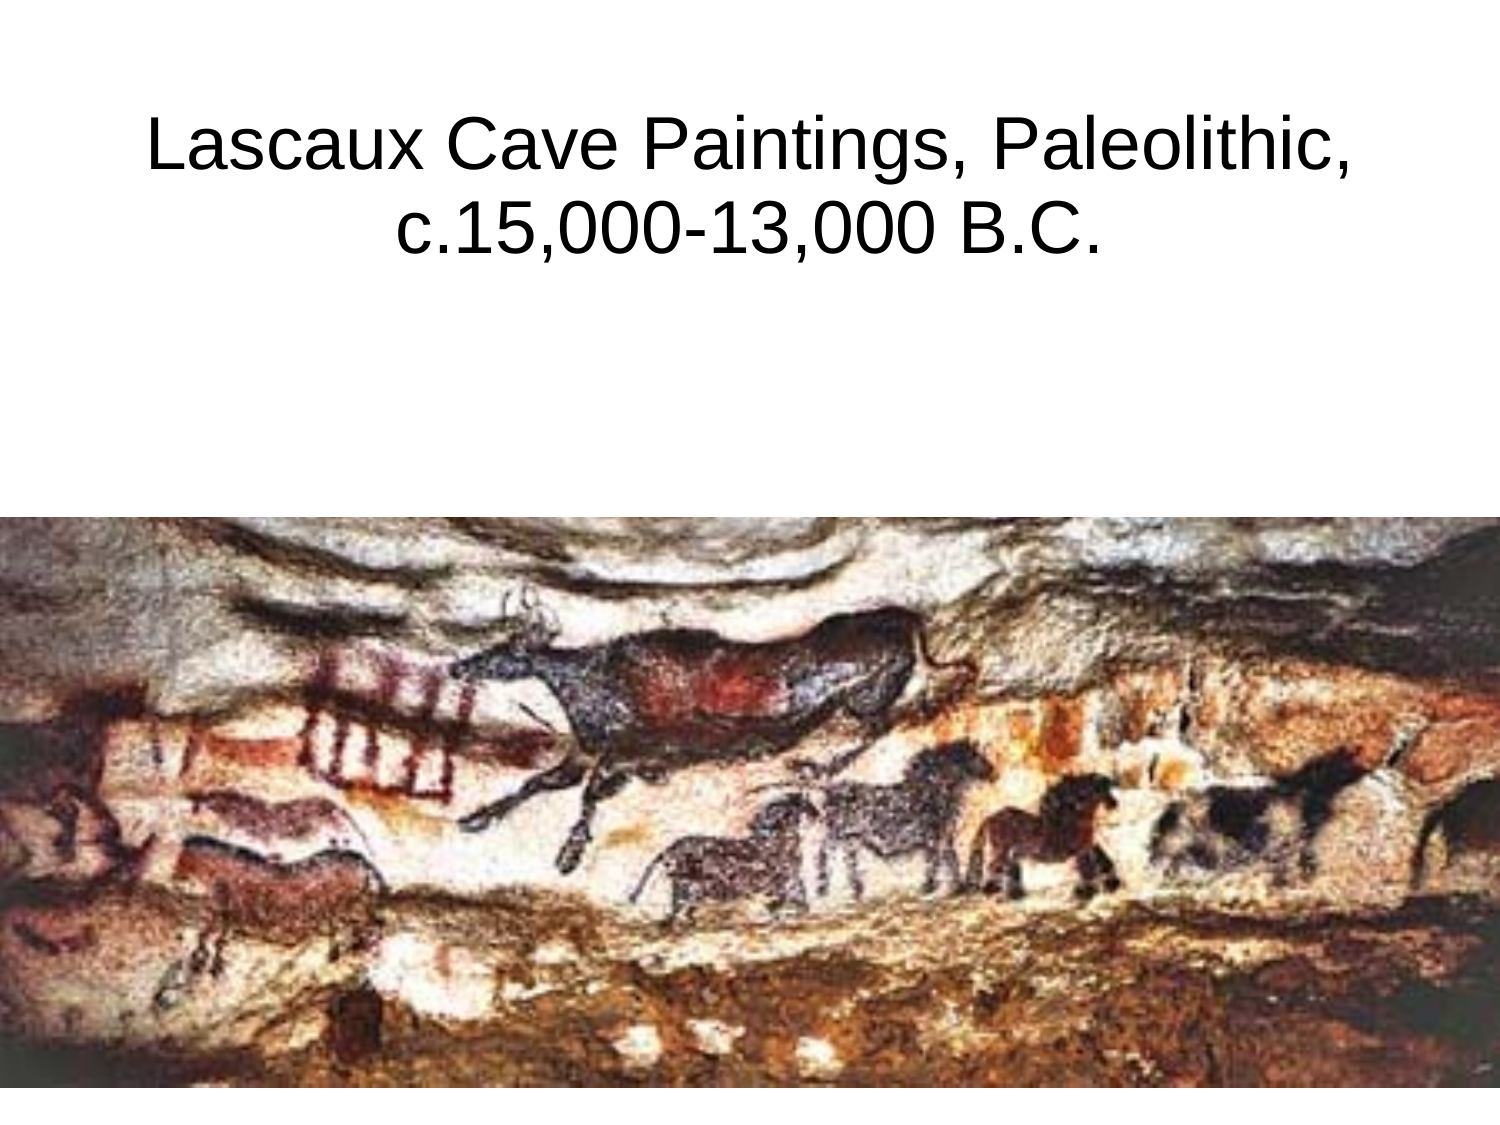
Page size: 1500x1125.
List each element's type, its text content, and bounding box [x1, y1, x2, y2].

picture [0, 517, 1500, 1089]
title Lascaux Cave Paintings, Paleolithic, c.15,000-13,000 B.C. [0, 45, 1500, 326]
